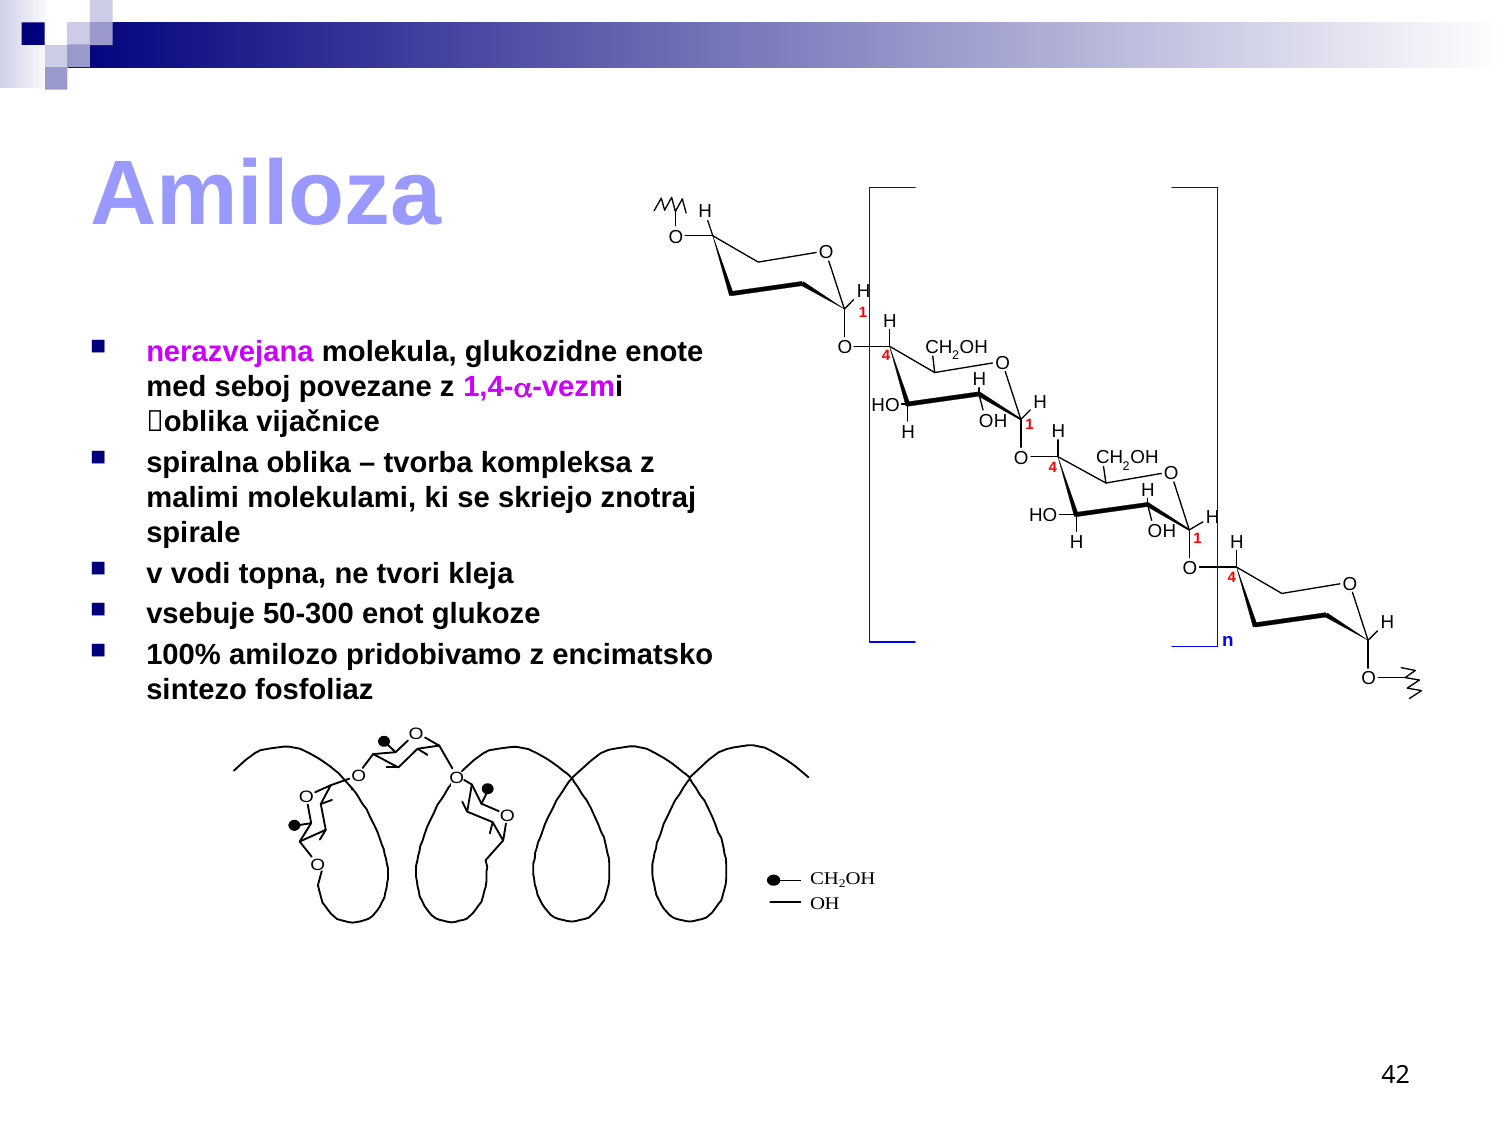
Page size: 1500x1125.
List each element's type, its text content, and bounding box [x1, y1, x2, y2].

picture [230, 724, 893, 931]
title Amiloza [75, 75, 1425, 300]
slide_number <number> [1074, 1025, 1425, 1100]
picture [643, 170, 1434, 711]
list nerazvejana molekula, glukozidne enote med seboj povezane z 1,4--vezmi oblika vijačnice spiralna oblika – tvorba kompleksa z malimi molekulami, ki se skriejo znotraj spirale v vodi topna, ne tvori kleja vsebuje 50-300 enot glukoze 100% amilozo pridobivamo z encimatsko sintezo fosfoliaz [75, 324, 738, 963]
chart [643, 172, 1435, 714]
